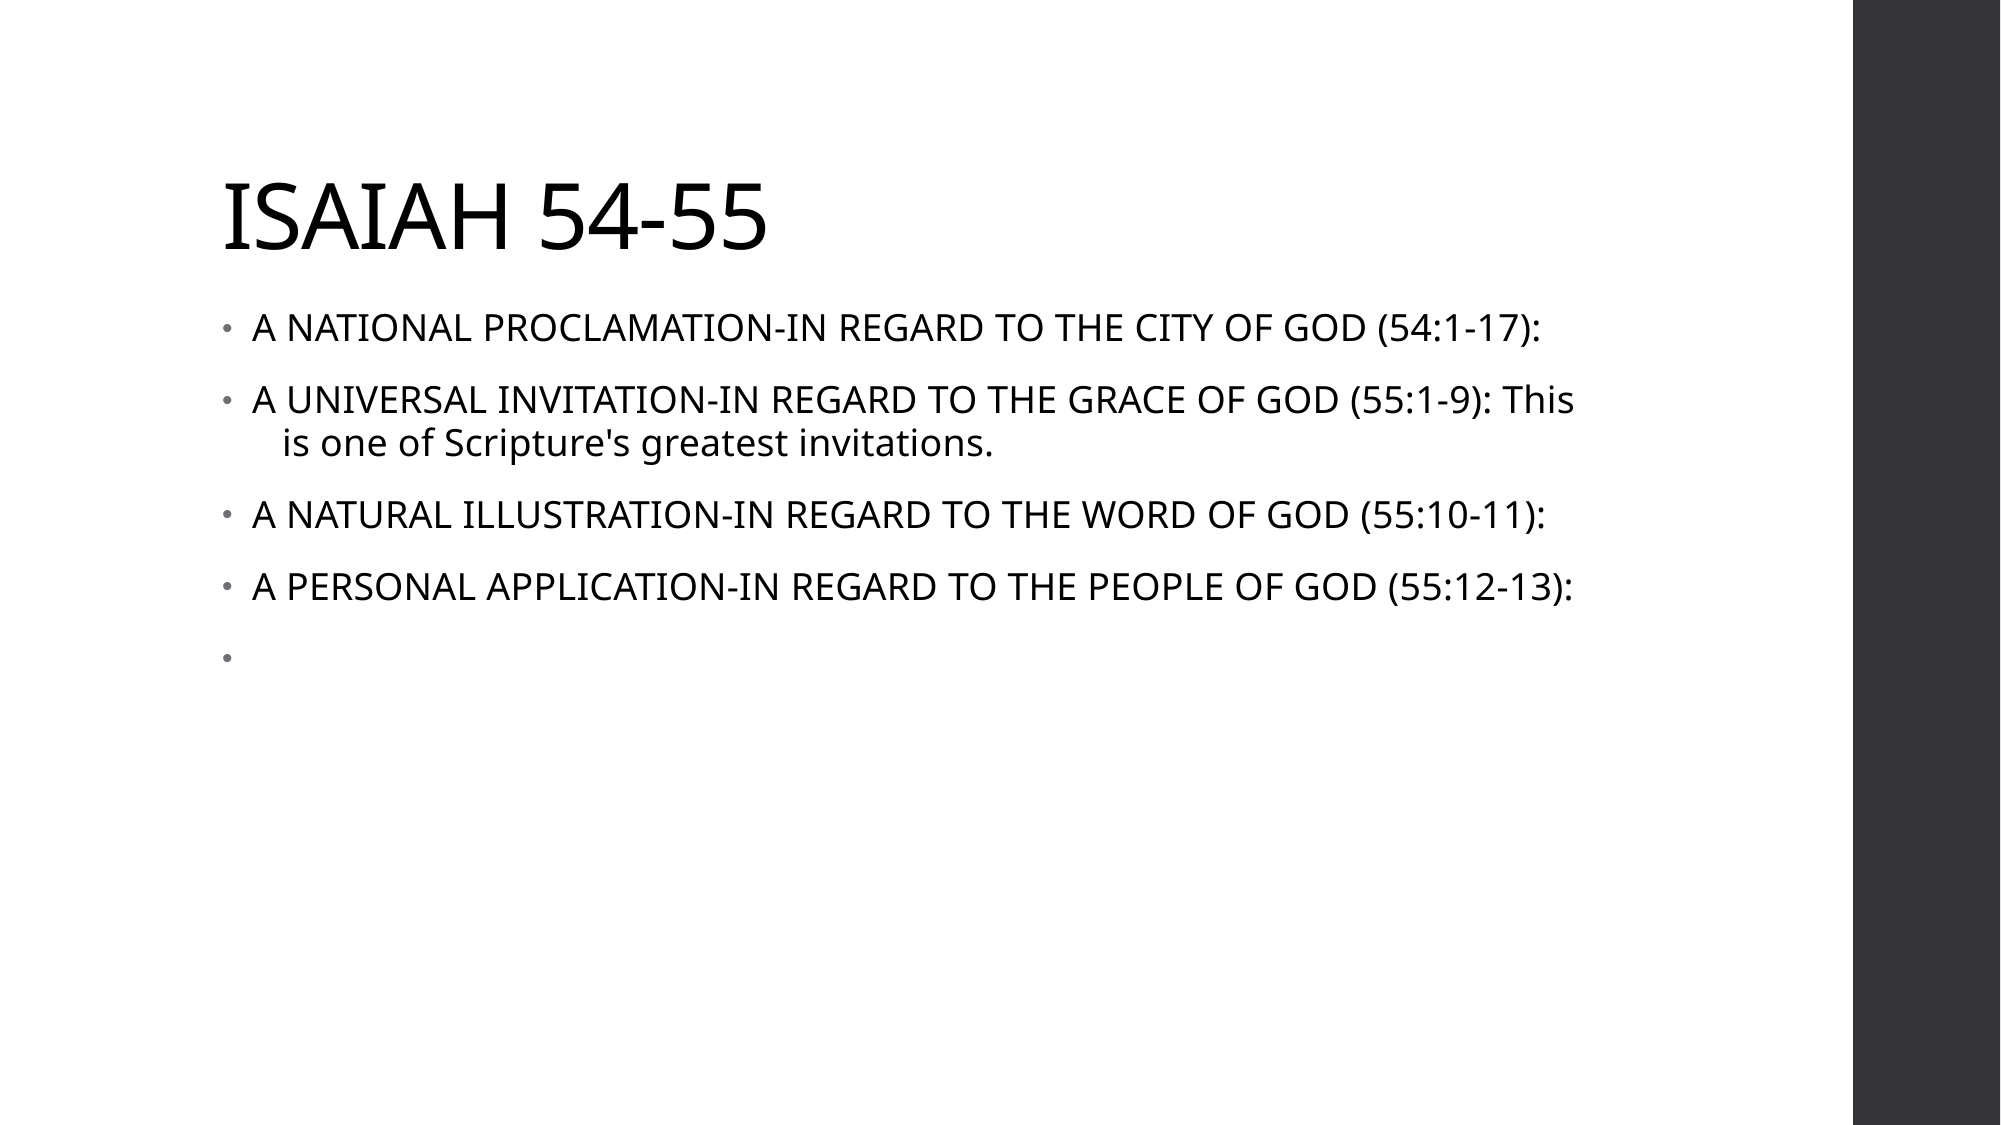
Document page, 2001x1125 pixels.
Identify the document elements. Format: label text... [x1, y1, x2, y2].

title ISAIAH 54-55 [206, 60, 1797, 278]
list A NATIONAL PROCLAMATION-IN REGARD TO THE CITY OF GOD (54:1-17): A UNIVERSAL INVITATION-IN REGARD TO THE GRACE OF GOD (55:1-9): This is one of Scripture's greatest invitations. A NATURAL ILLUSTRATION-IN REGARD TO THE WORD OF GOD (55:10-11): A PERSONAL APPLICATION-IN REGARD TO THE PEOPLE OF GOD (55:12-13): [206, 299, 1617, 1014]
